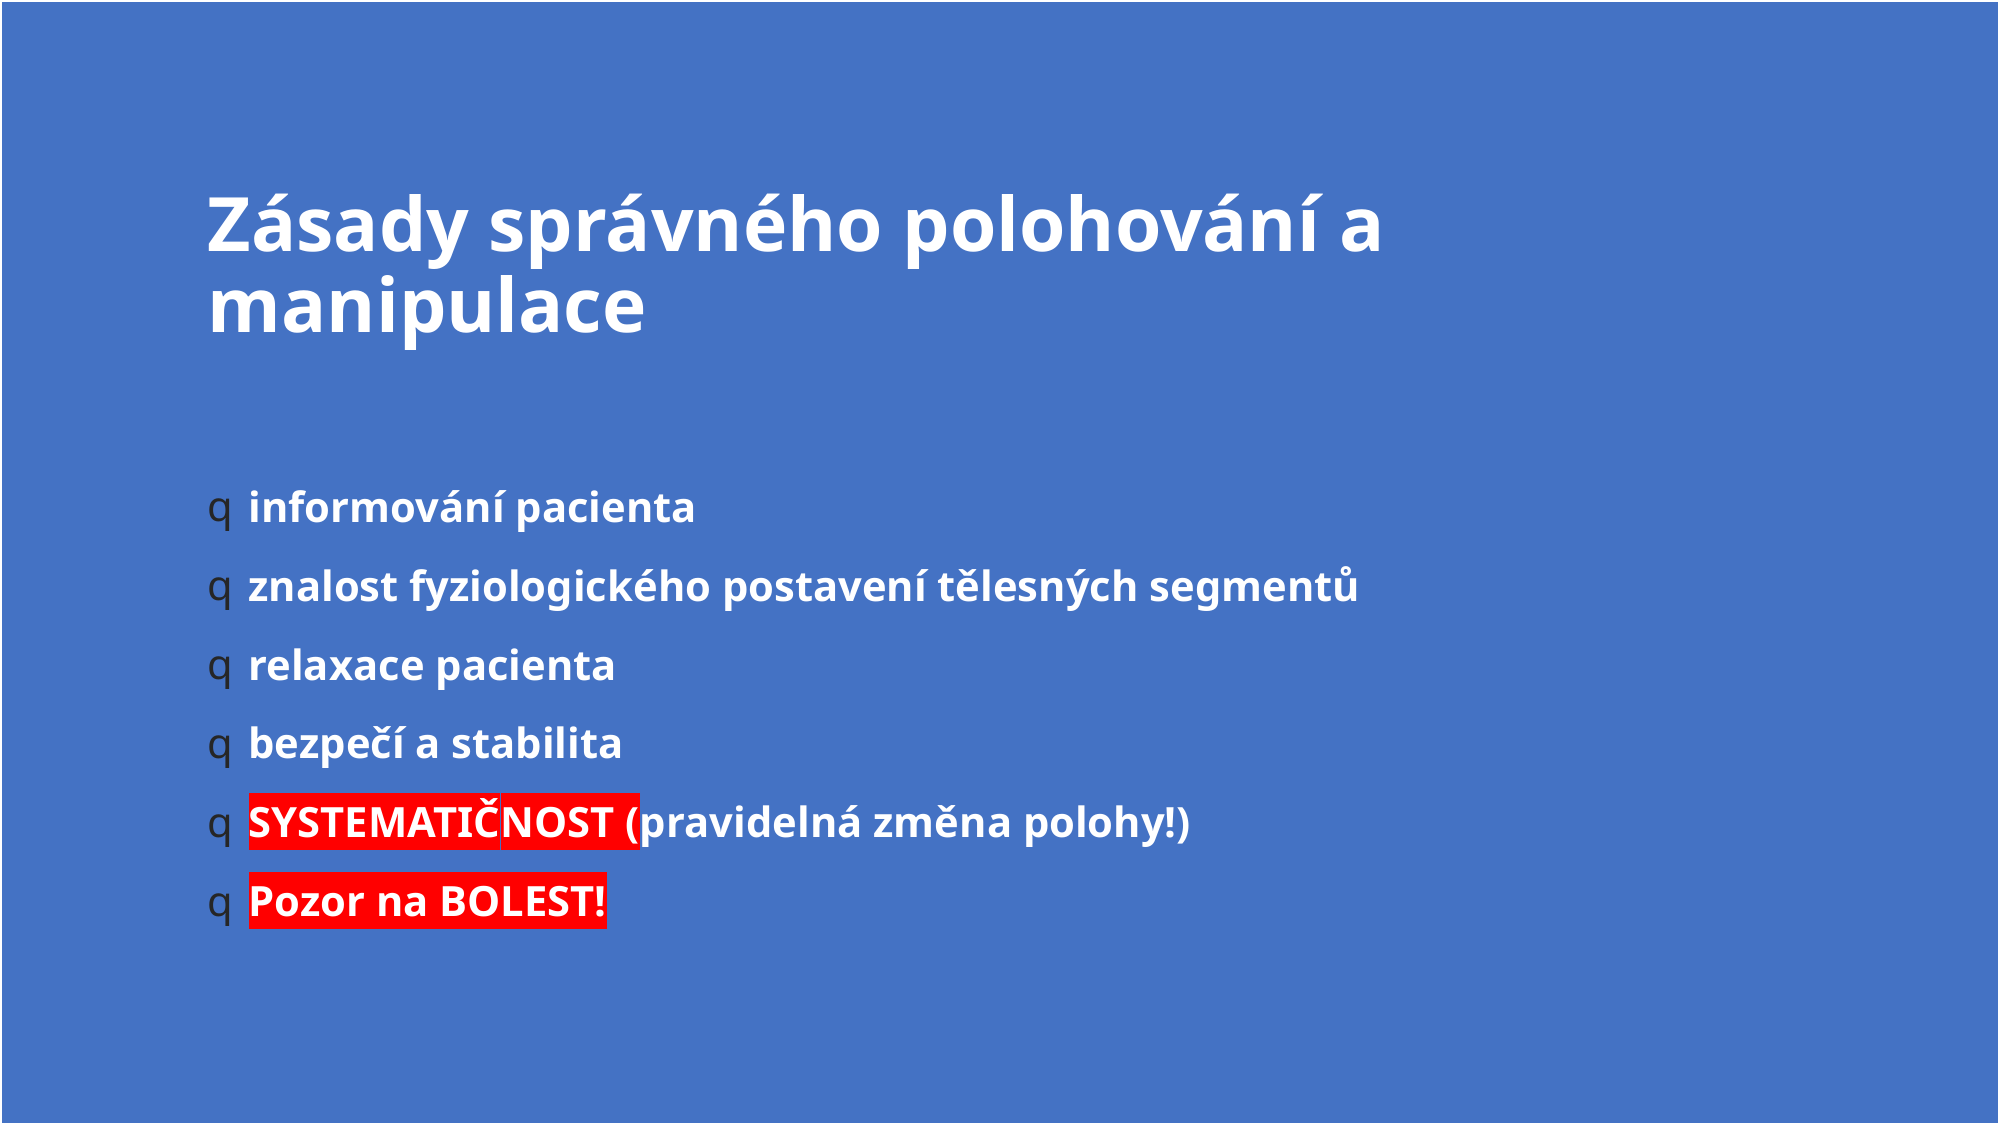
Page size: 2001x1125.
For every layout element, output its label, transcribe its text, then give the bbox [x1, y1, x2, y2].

list informování pacienta znalost fyziologického postavení tělesných segmentů relaxace pacienta bezpečí a stabilita SYSTEMATIČNOST (pravidelná změna polohy!) Pozor na BOLEST! [192, 462, 1800, 979]
text_box [0, 0, 2000, 1125]
title Zásady správného polohování a manipulace [192, 142, 1800, 394]
